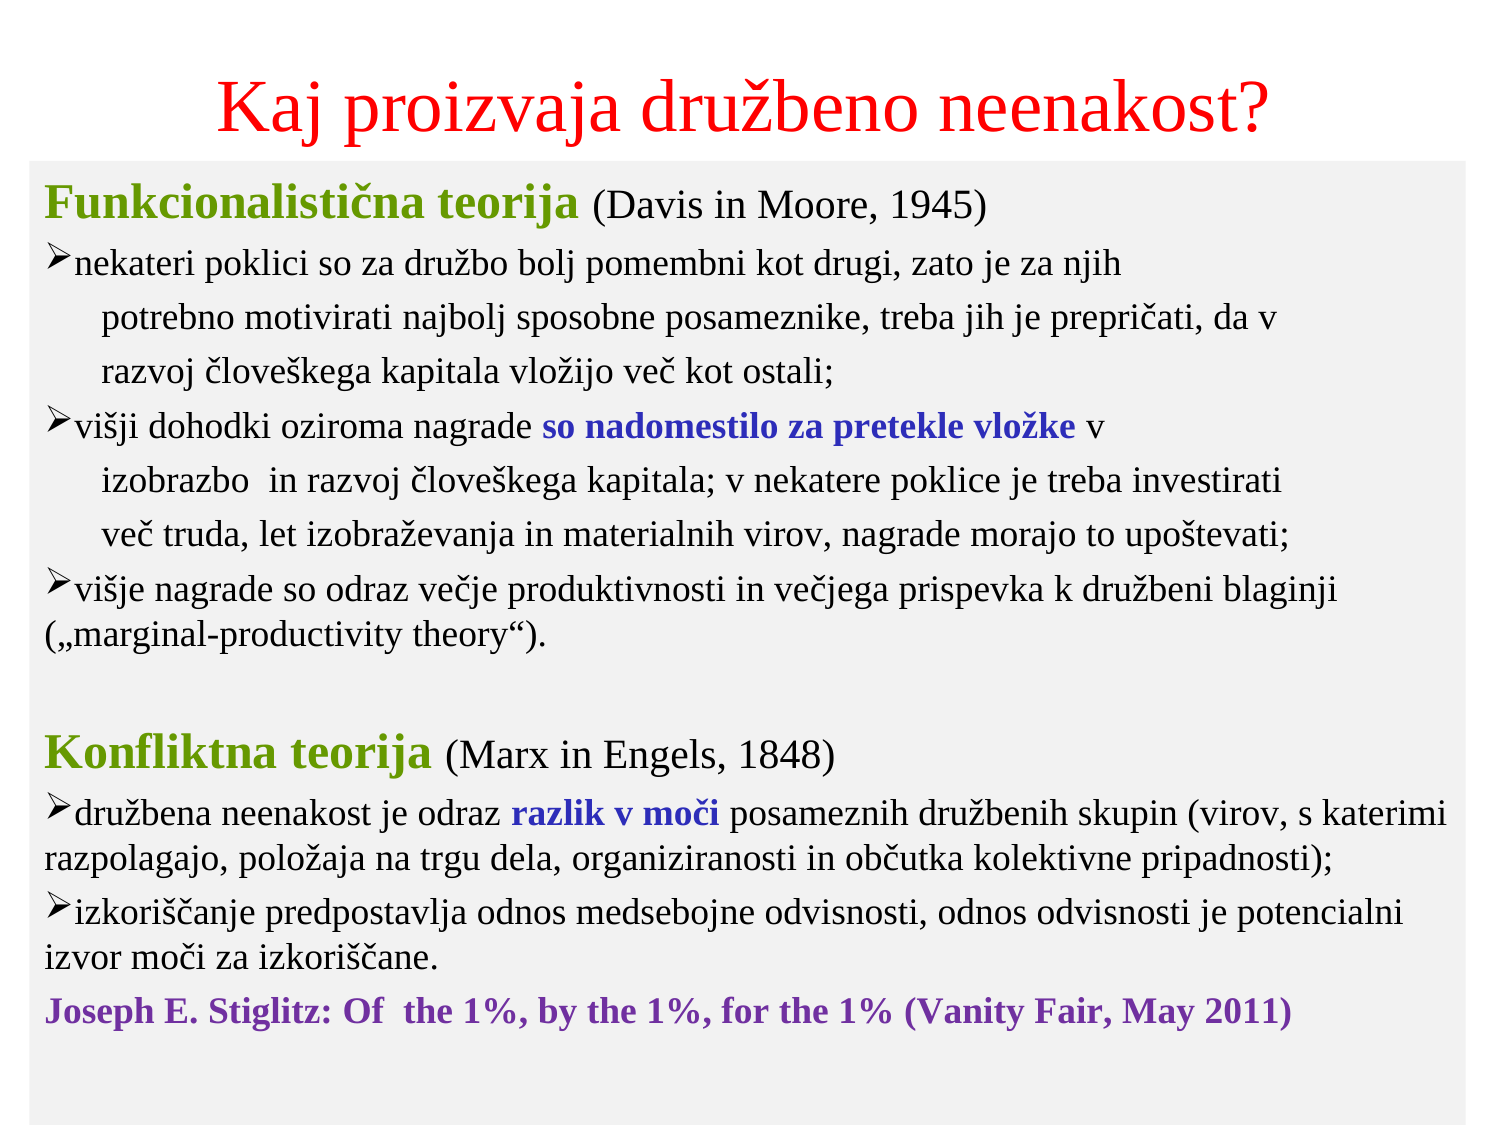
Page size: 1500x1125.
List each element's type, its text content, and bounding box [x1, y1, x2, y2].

text_box Funkcionalistična teorija (Davis in Moore, 1945) nekateri poklici so za družbo bolj pomembni kot drugi, zato je za njih potrebno motivirati najbolj sposobne posameznike, treba jih je prepričati, da v razvoj človeškega kapitala vložijo več kot ostali; višji dohodki oziroma nagrade so nadomestilo za pretekle vložke v izobrazbo in razvoj človeškega kapitala; v nekatere poklice je treba investirati več truda, let izobraževanja in materialnih virov, nagrade morajo to upoštevati; višje nagrade so odraz večje produktivnosti in večjega prispevka k družbeni blaginji („marginal-productivity theory“). Konfliktna teorija (Marx in Engels, 1848) družbena neenakost je odraz razlik v moči posameznih družbenih skupin (virov, s katerimi razpolagajo, položaja na trgu dela, organiziranosti in občutka kolektivne pripadnosti); izkoriščanje predpostavlja odnos medsebojne odvisnosti, odnos odvisnosti je potencialni izvor moči za izkoriščane. Joseph E. Stiglitz: Of the 1%, by the 1%, for the 1% (Vanity Fair, May 2011) [29, 160, 1466, 1125]
title Kaj proizvaja družbeno neenakost? [41, 49, 1467, 155]
